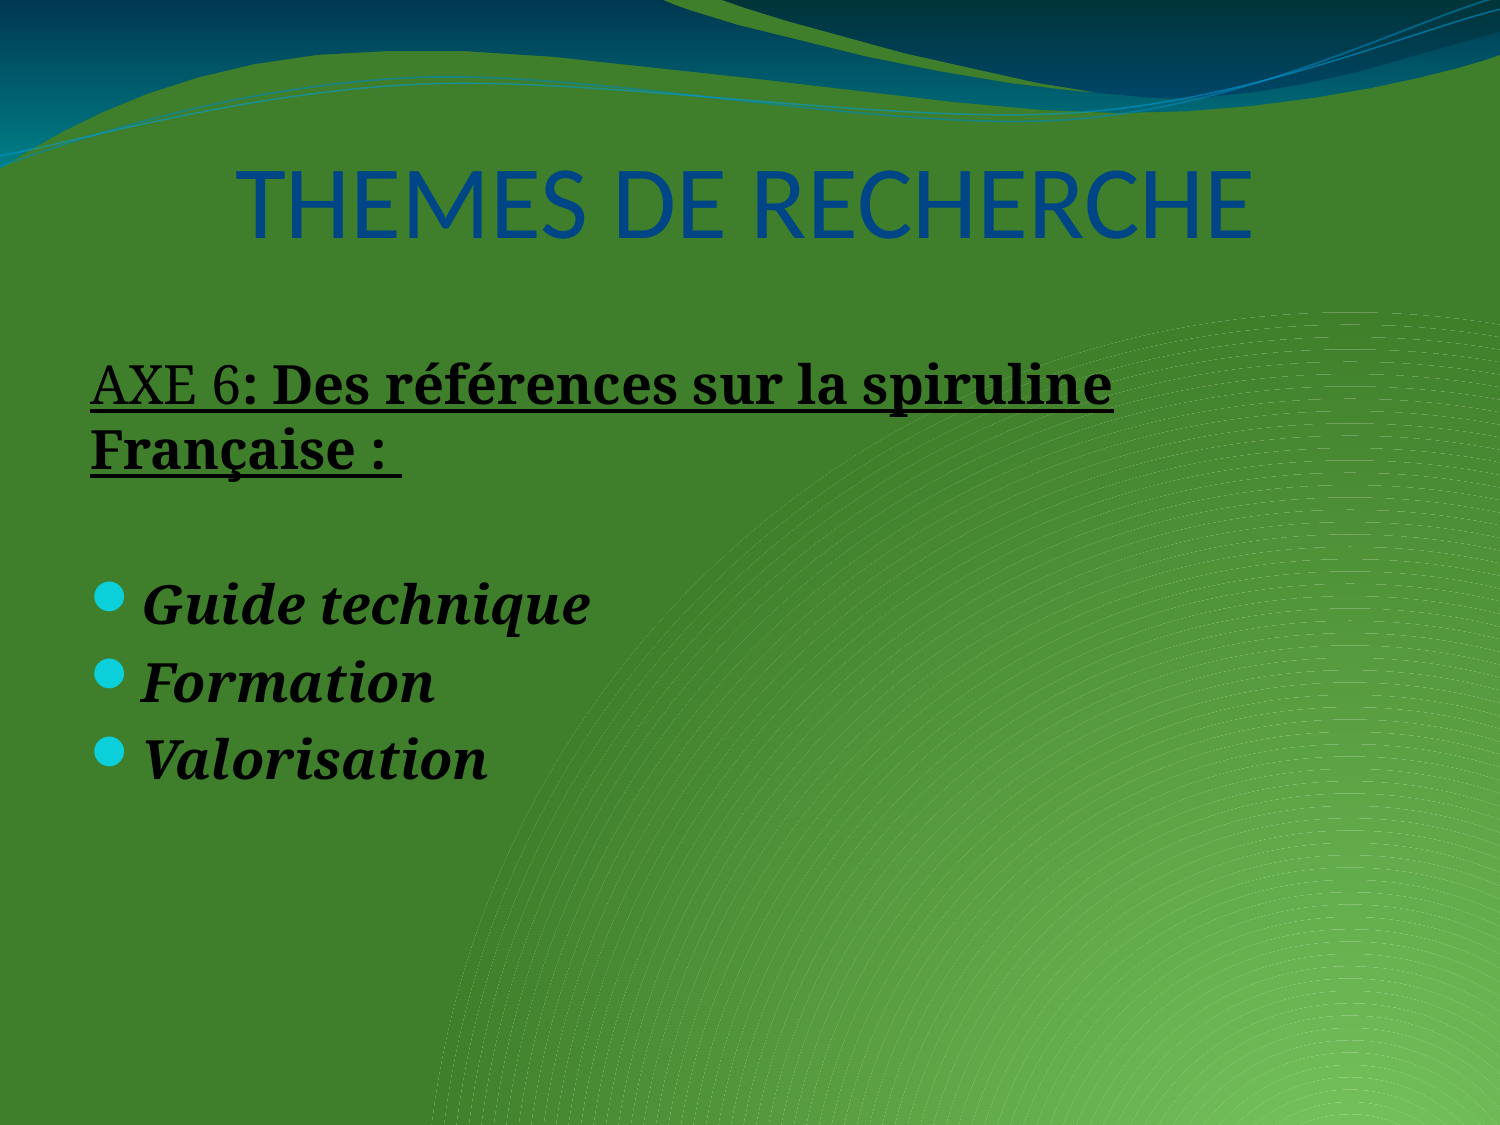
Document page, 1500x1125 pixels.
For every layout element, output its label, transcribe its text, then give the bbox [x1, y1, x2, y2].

title THEMES DE RECHERCHE [70, 72, 1421, 260]
list AXE 6: Des références sur la spiruline Française : Guide technique Formation Valorisation [75, 342, 1426, 1038]
